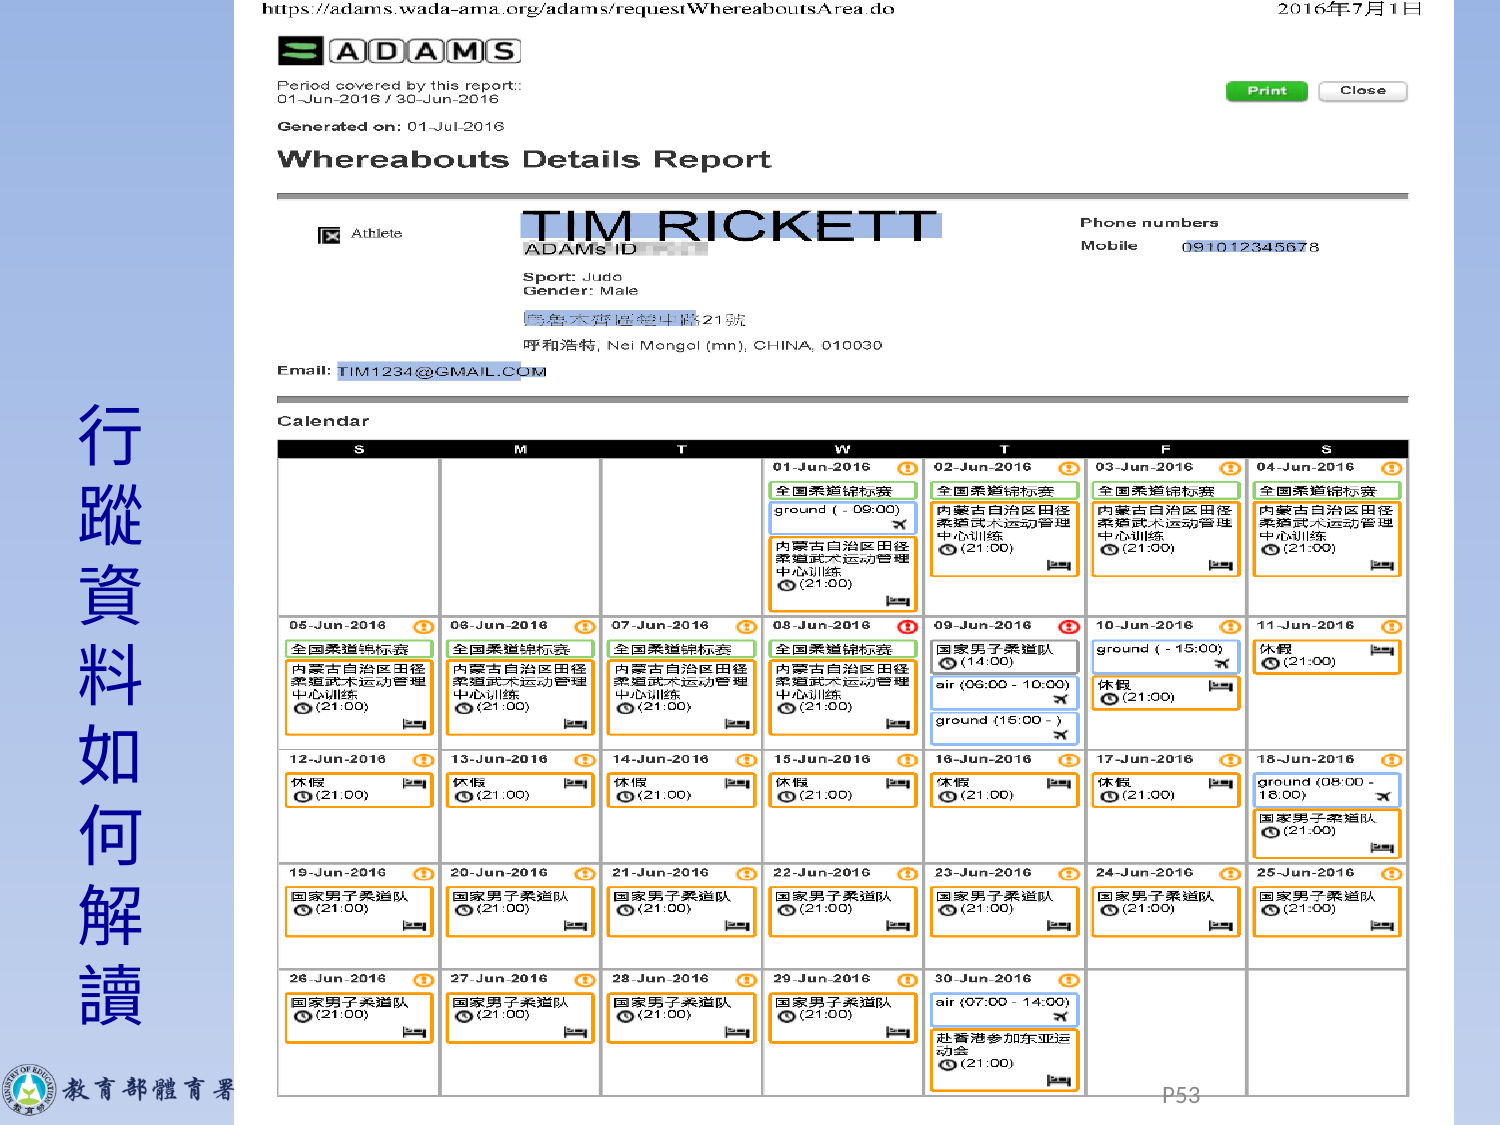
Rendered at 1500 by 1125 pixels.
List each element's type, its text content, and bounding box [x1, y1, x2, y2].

title 行蹤資料如何解讀 [46, 386, 176, 482]
picture [234, 0, 1454, 1125]
text_box P [1147, 1063, 1498, 1124]
